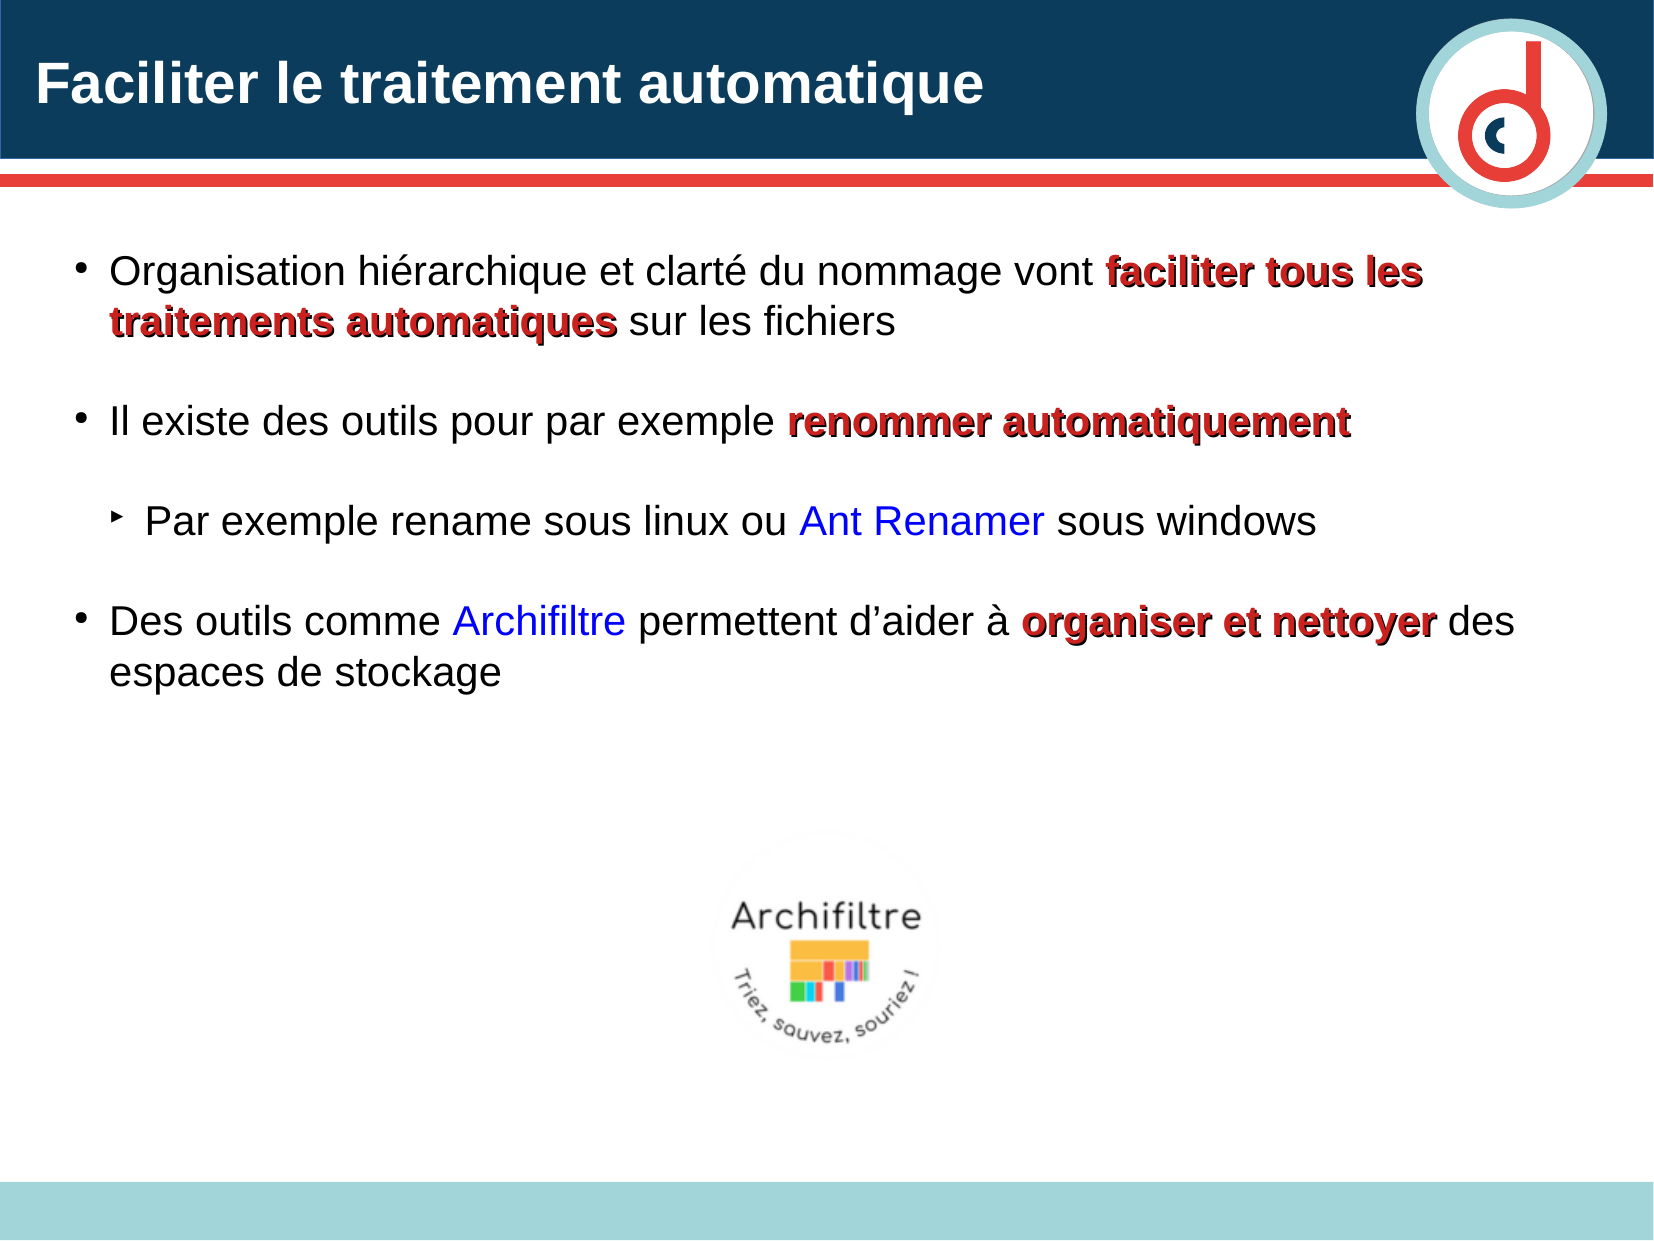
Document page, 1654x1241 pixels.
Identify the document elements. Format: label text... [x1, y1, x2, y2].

title Faciliter le traitement automatique [35, 11, 1429, 159]
picture [709, 828, 944, 1063]
text_box Organisation hiérarchique et clarté du nommage vont faciliter tous les traitements automatiques sur les fichiers Il existe des outils pour par exemple renommer automatiquement Par exemple rename sous linux ou Ant Renamer sous windows Des outils comme Archifiltre permettent d’aider à organiser et nettoyer des espaces de stockage [58, 236, 1595, 945]
